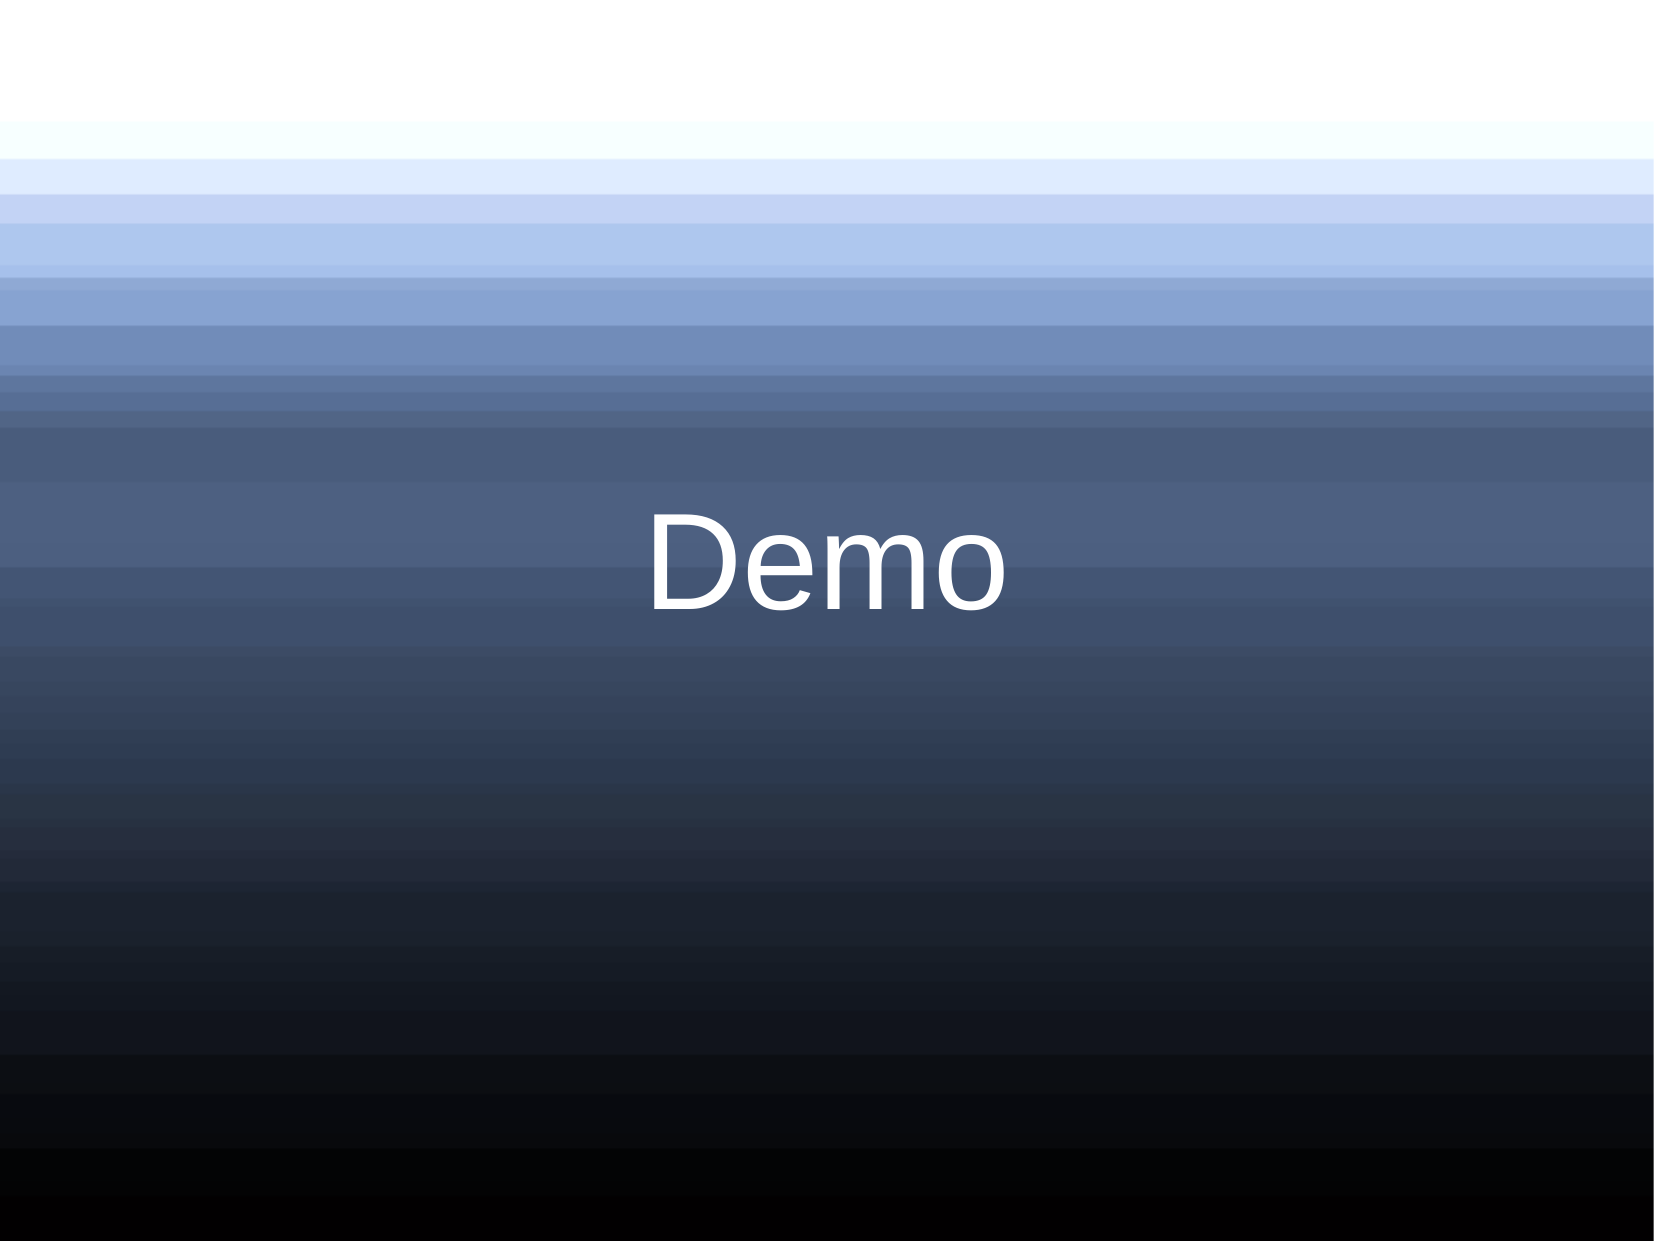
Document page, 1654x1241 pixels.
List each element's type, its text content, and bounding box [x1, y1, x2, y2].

subtitle Demo [82, 49, 1571, 1074]
picture [0, 0, 1654, 1241]
